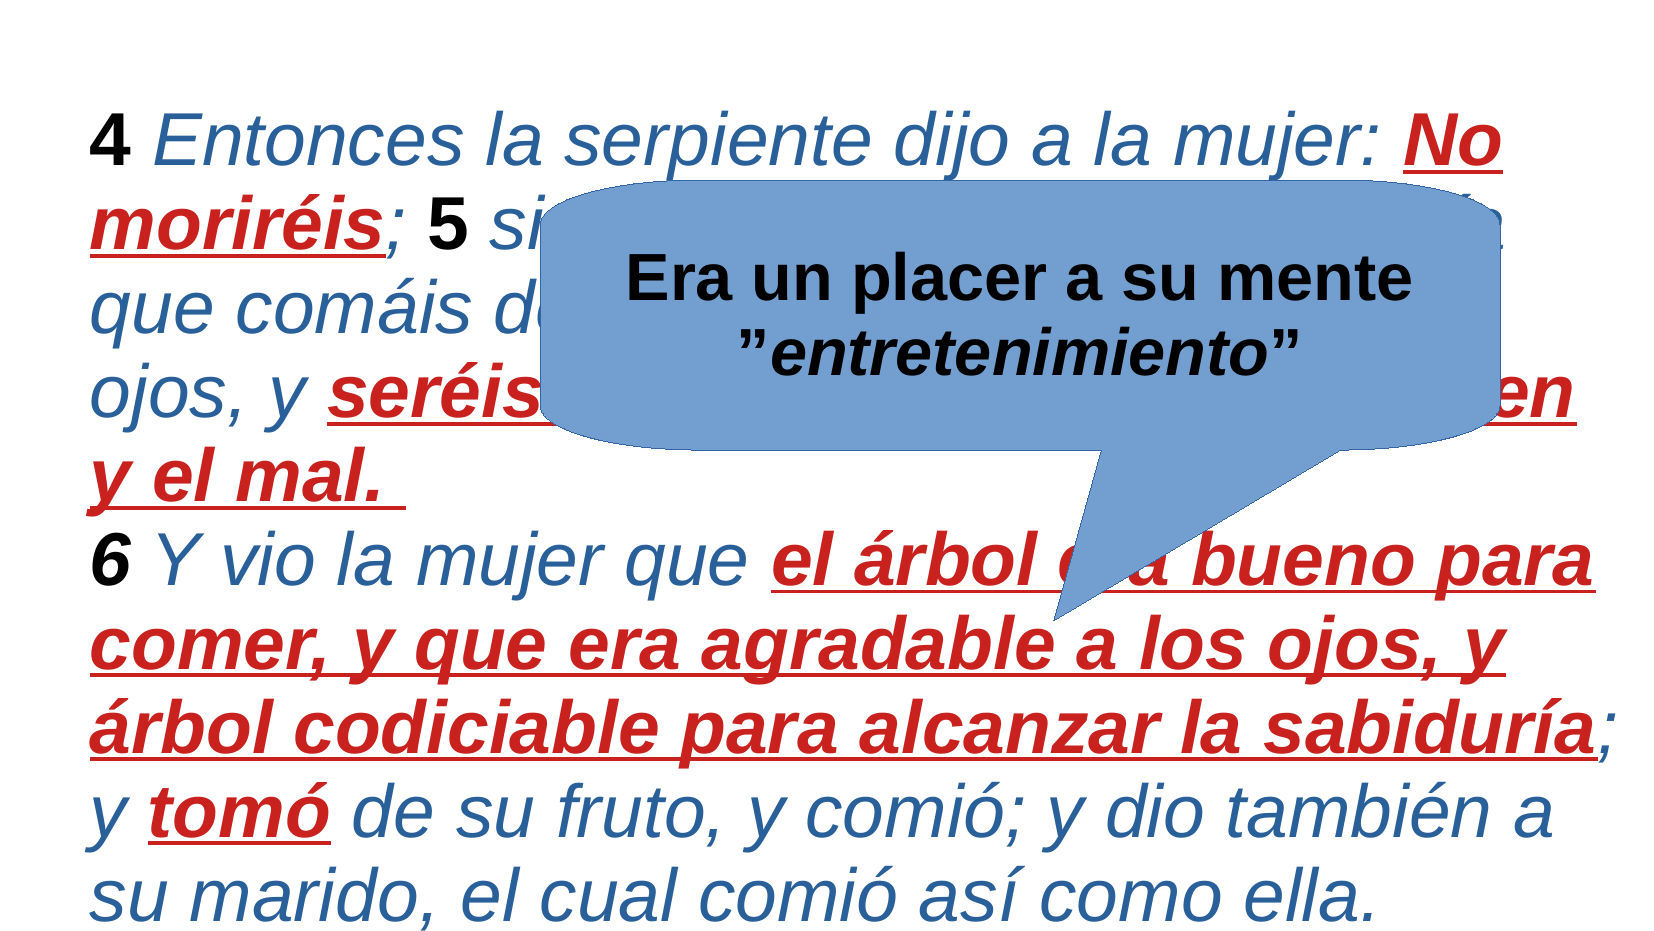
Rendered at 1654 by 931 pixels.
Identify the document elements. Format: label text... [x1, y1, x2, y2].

text_box 4 Entonces la serpiente dijo a la mujer: No moriréis; 5 sino que sabe Dios que el día que comáis de él, serán abiertos vuestros ojos, y seréis como Dios, sabiendo el bien y el mal. 6 Y vio la mujer que el árbol era bueno para comer, y que era agradable a los ojos, y árbol codiciable para alcanzar la sabiduría; y tomó de su fruto, y comió; y dio también a su marido, el cual comió así como ella. [75, 90, 1636, 931]
text_box Era un placer a su mente ”entretenimiento” [540, 180, 1501, 621]
